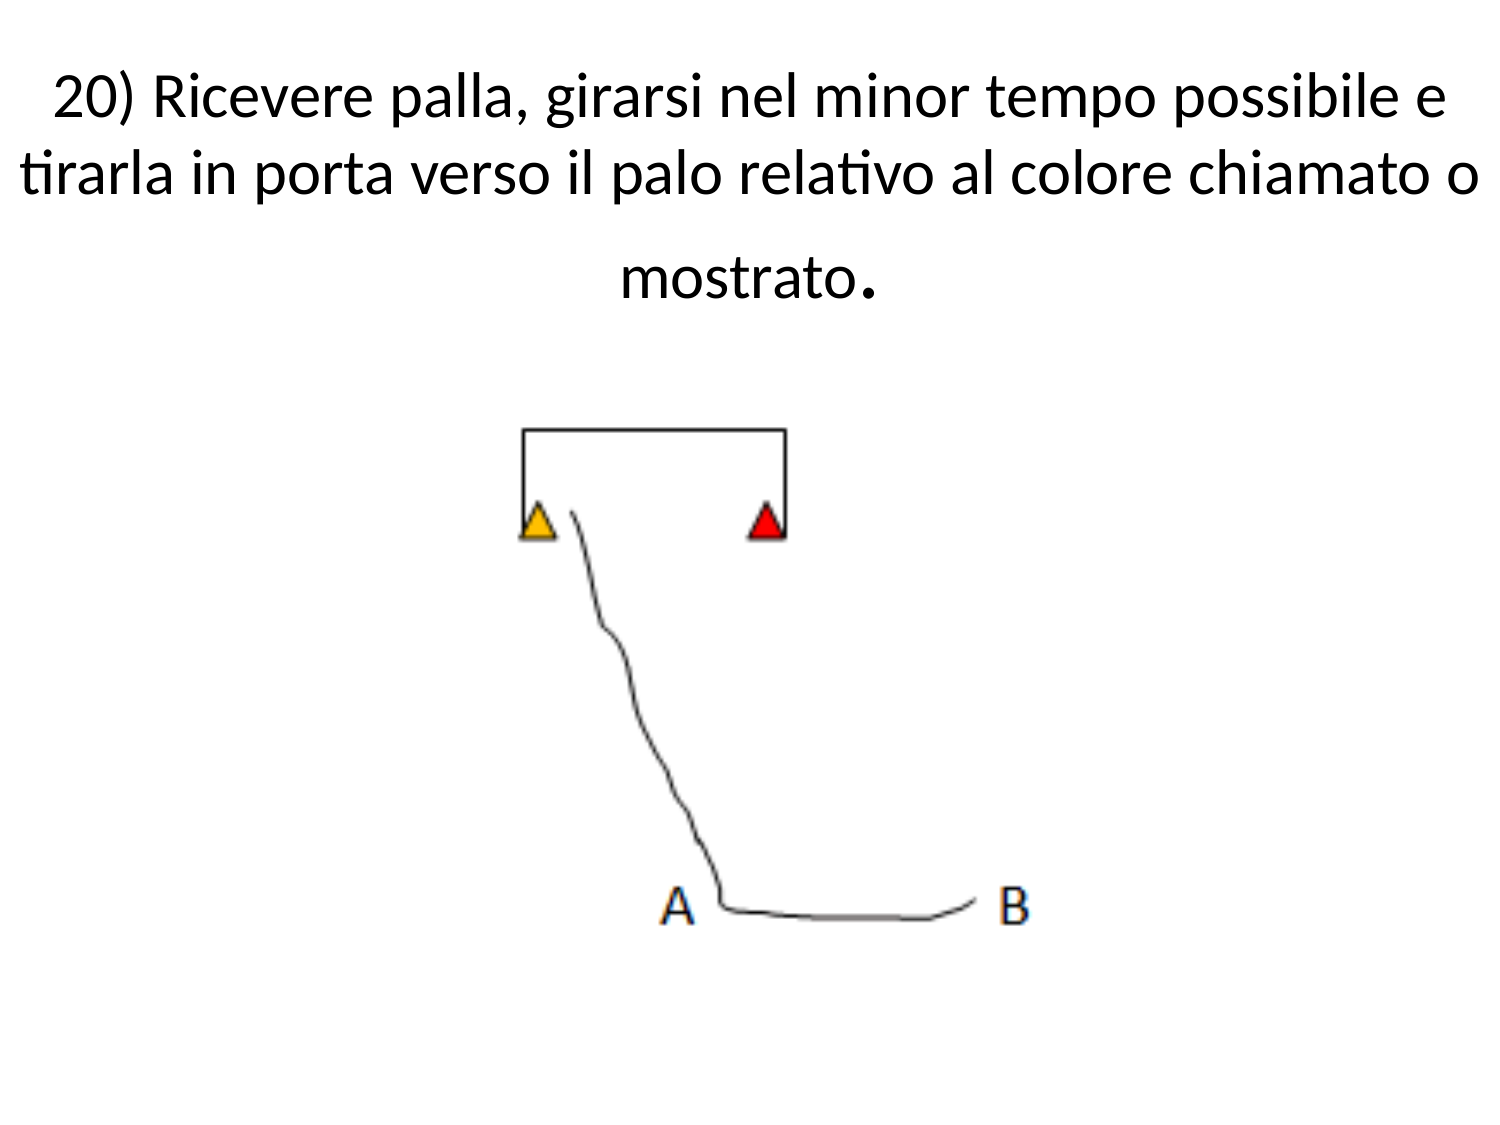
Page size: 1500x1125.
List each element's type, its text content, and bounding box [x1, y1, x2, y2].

picture [330, 395, 1205, 981]
title 20) Ricevere palla, girarsi nel minor tempo possibile e tirarla in porta verso il palo relativo al colore chiamato o mostrato. [0, 45, 1500, 233]
